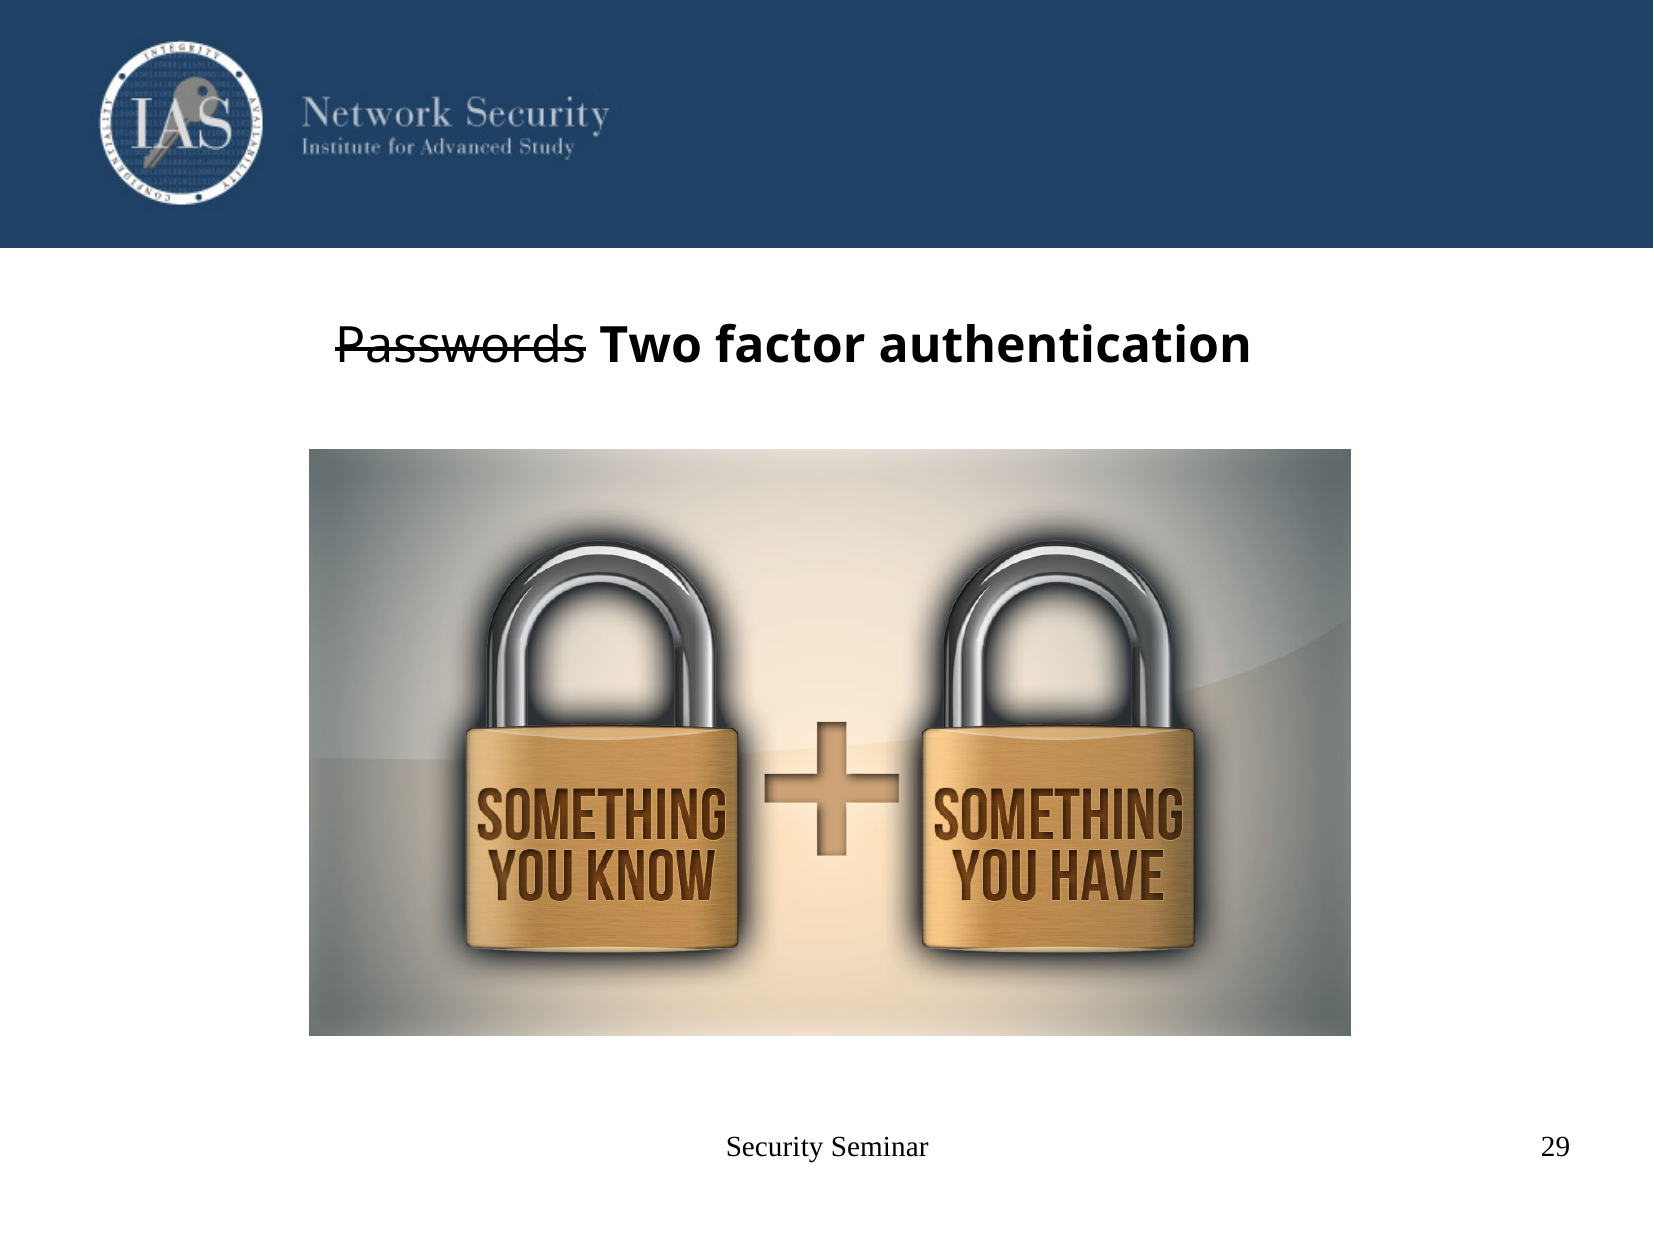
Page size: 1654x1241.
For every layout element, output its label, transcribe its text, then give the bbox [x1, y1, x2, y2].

title Passwords Two factor authentication [49, 239, 1538, 447]
picture [0, 0, 1653, 248]
picture [309, 449, 1351, 1036]
